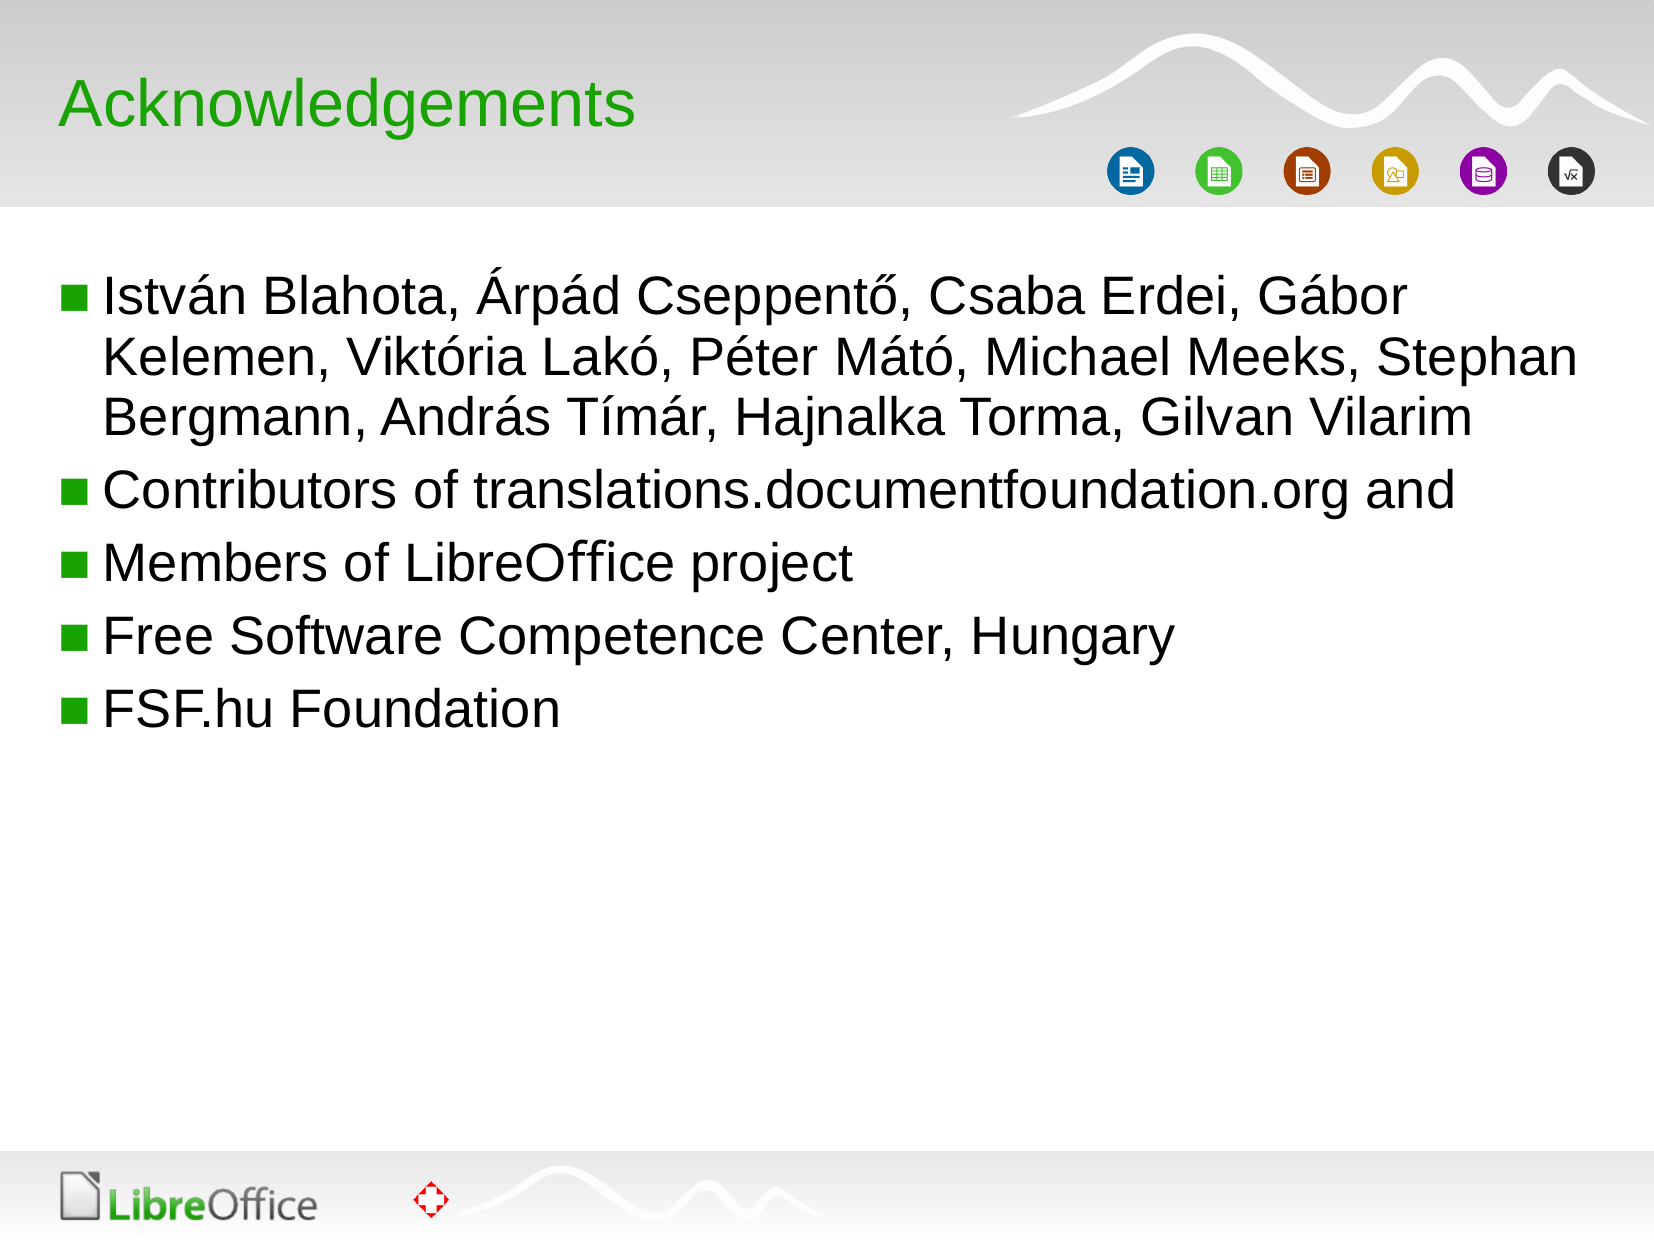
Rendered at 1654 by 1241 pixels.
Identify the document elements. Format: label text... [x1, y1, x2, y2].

picture [1034, 29, 1654, 131]
list István Blahota, Árpád Cseppentő, Csaba Erdei, Gábor Kelemen, Viktória Lakó, Péter Mátó, Michael Meeks, Stephan Bergmann, András Tímár, Hajnalka Torma, Gilvan Vilarim Contributors of translations.documentfoundation.org and Members of LibreOﬃce project Free Software Competence Center, Hungary FSF.hu Foundation [59, 265, 1595, 985]
picture [41, 1152, 337, 1240]
title Acknowledgements [59, 29, 1034, 178]
picture [1107, 147, 1595, 195]
picture [413, 1163, 833, 1223]
